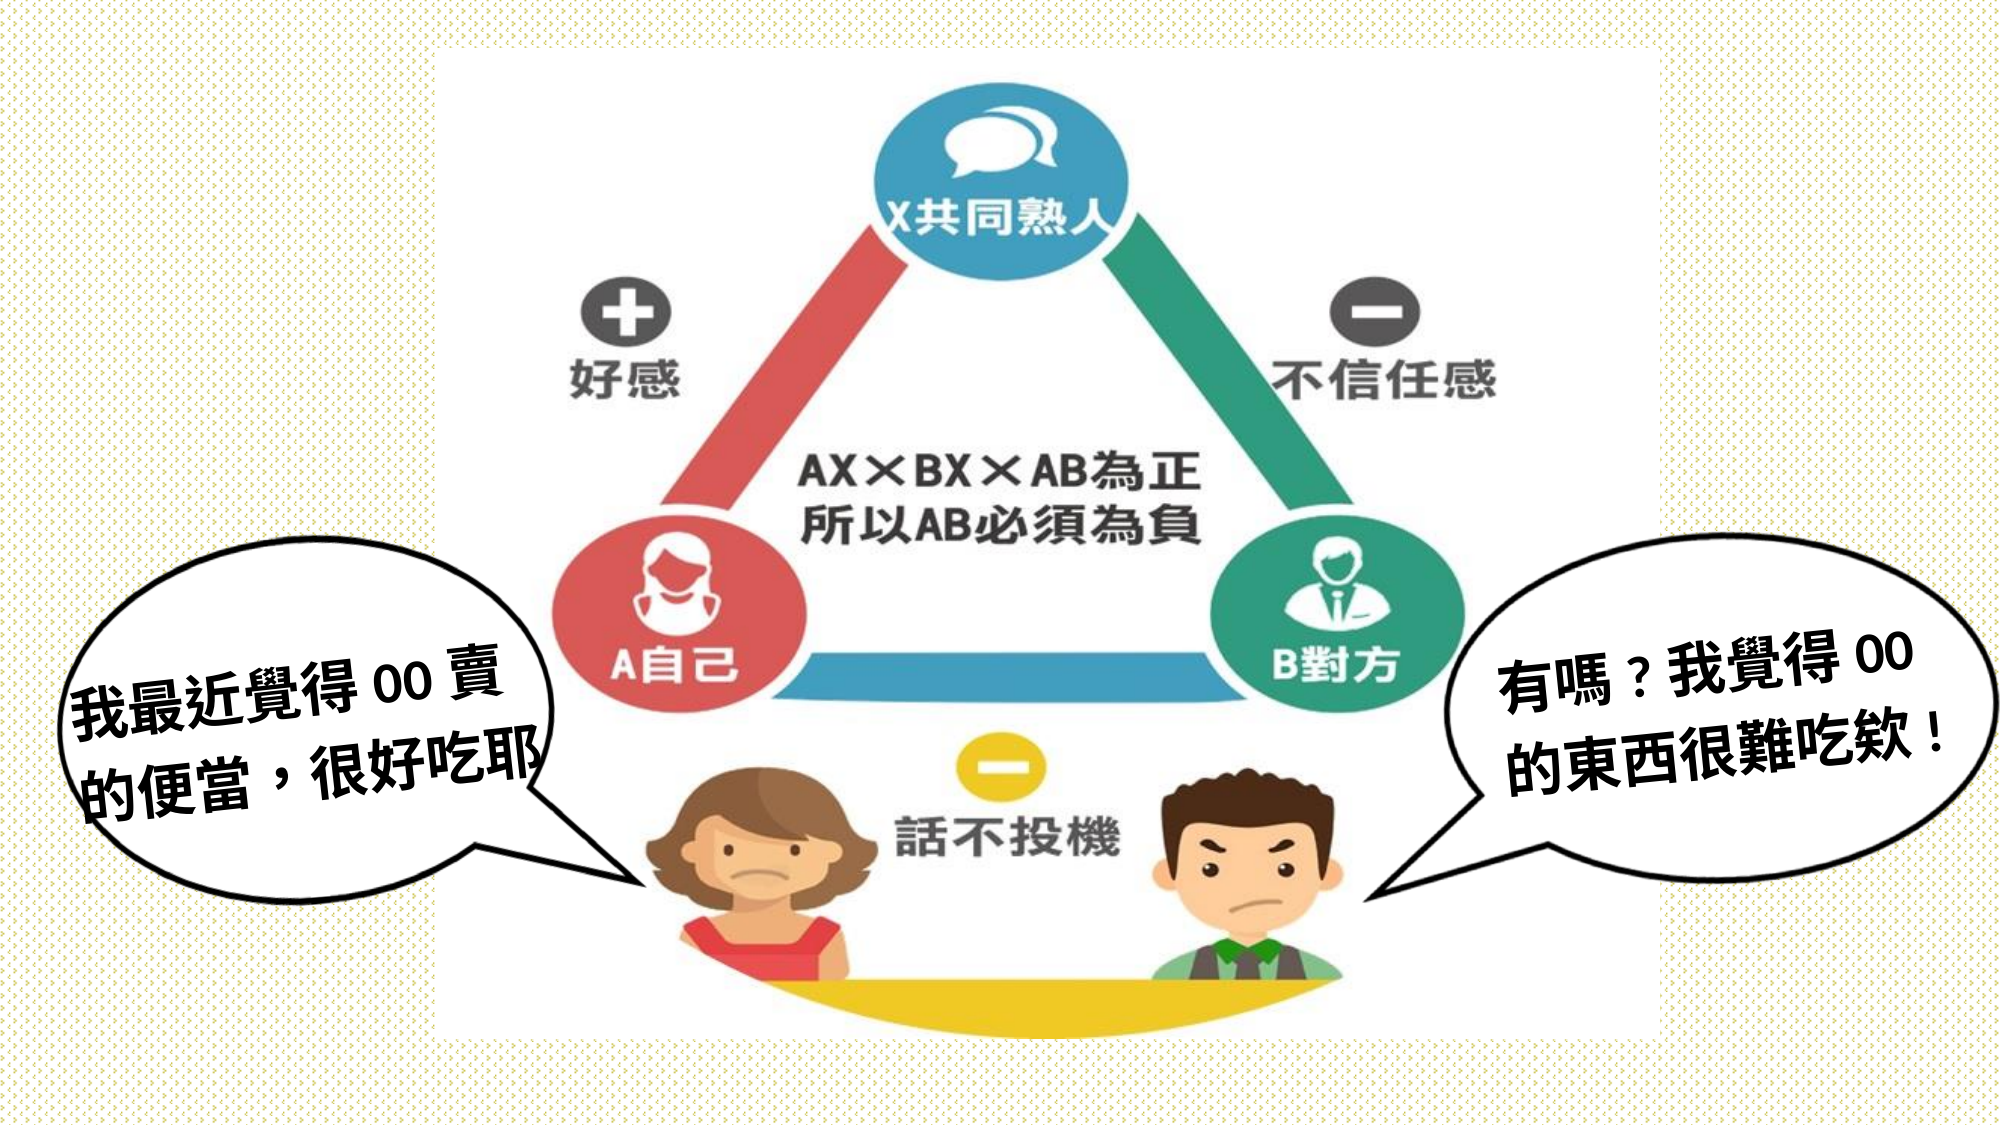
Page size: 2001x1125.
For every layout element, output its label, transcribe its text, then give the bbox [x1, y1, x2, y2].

text_box 我最近覺得00賣的便當，很好吃耶 [48, 603, 578, 839]
text_box 有嗎?我覺得00的東西很難吃欸! [1476, 587, 1946, 812]
picture [41, 48, 2000, 1039]
